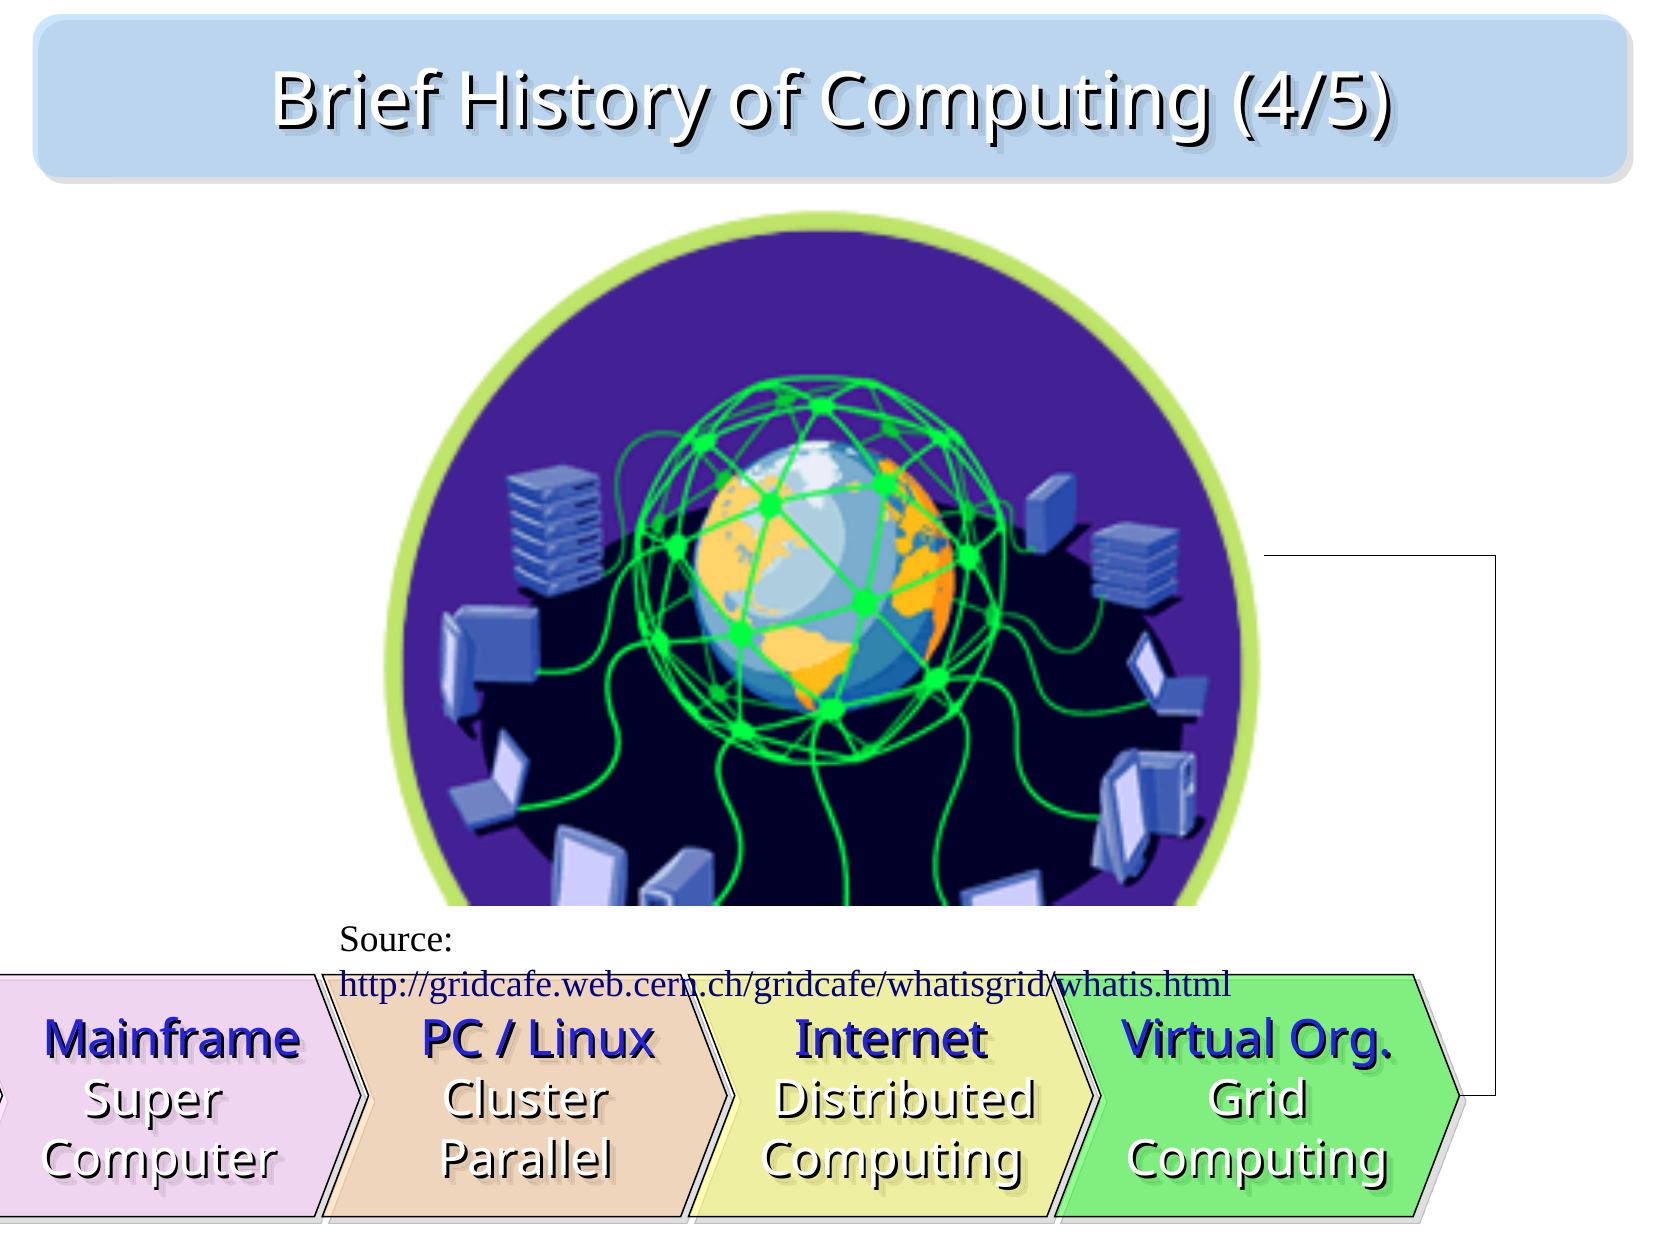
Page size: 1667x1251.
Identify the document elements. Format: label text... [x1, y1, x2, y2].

text_box Brief History of Computing (4/5) [32, 14, 1628, 178]
text_box Internet Distributed Computing [688, 974, 1094, 1217]
text_box Virtual Org. Grid Computing [1054, 974, 1460, 1217]
text_box Source: http://gridcafe.web.cern.ch/gridcafe/whatisgrid/whatis.html [324, 906, 1373, 967]
picture [378, 205, 1265, 906]
text_box Mainframe Super Computer [0, 974, 361, 1217]
text_box PC / Linux Cluster Parallel [322, 974, 728, 1217]
